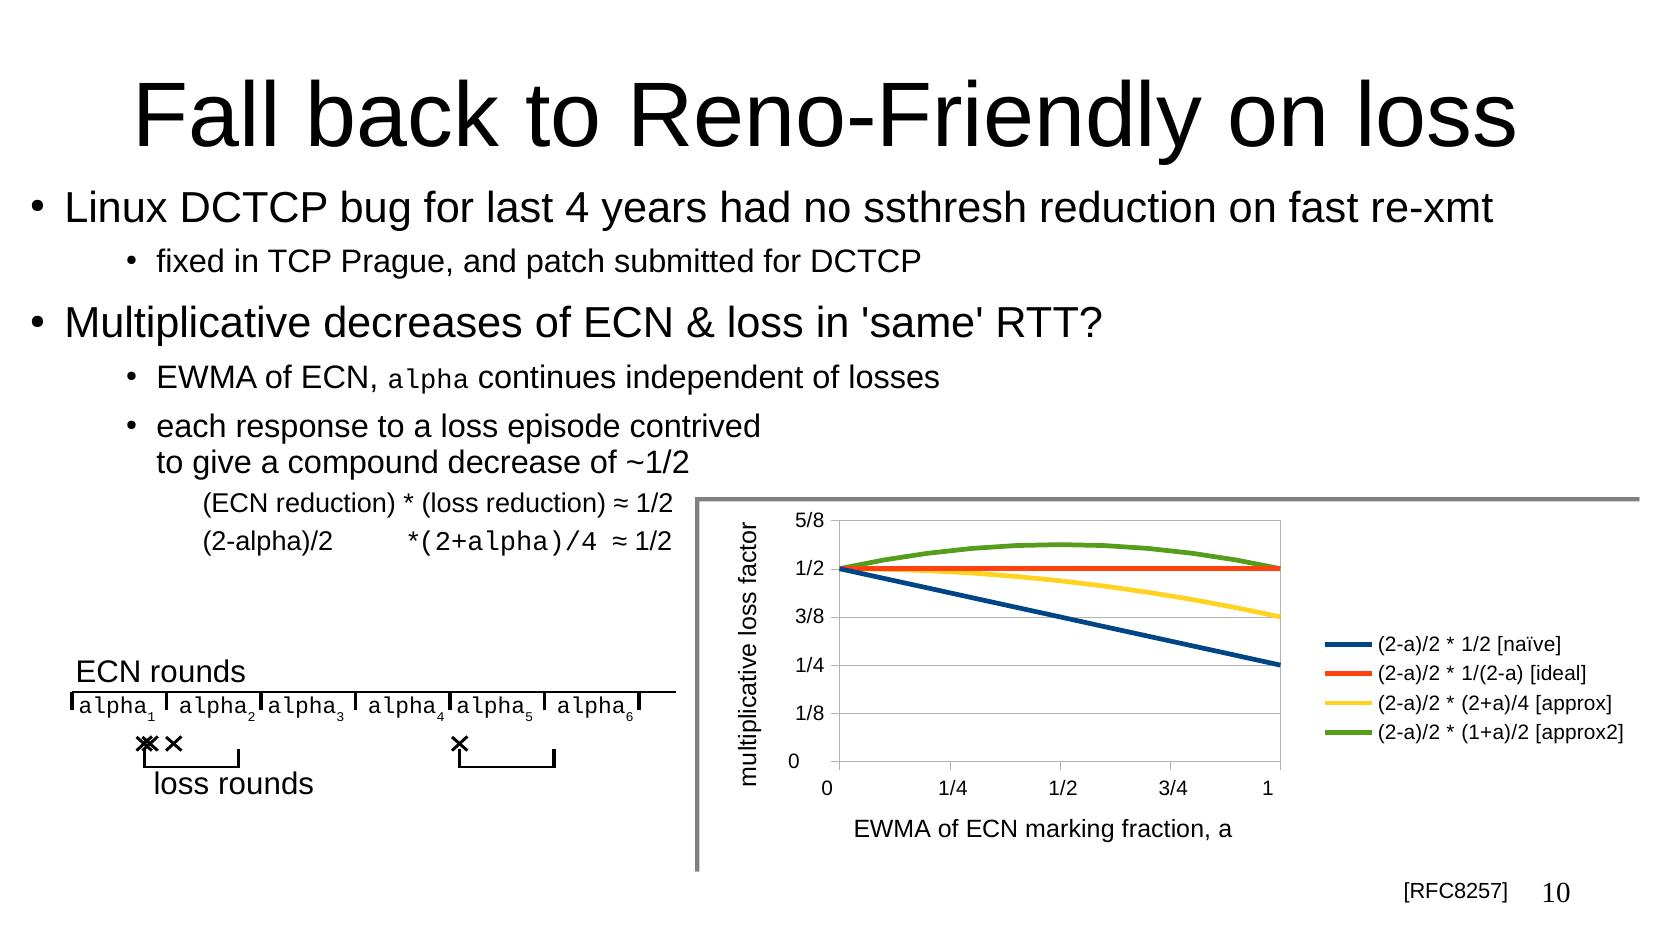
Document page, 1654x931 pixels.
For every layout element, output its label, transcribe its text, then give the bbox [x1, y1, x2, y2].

title Fall back to Reno-Friendly on loss [82, 37, 1571, 193]
picture [699, 501, 1645, 876]
text_box [RFC8257] [1212, 871, 1524, 911]
text_box alpha2 [164, 686, 252, 733]
text_box alpha6 [542, 686, 649, 733]
text_box ECN rounds [60, 646, 314, 697]
list Linux DCTCP bug for last 4 years had no ssthresh reduction on fast re-xmt fixed in TCP Prague, and patch submitted for DCTCP Multiplicative decreases of ECN & loss in 'same' RTT? EWMA of ECN, alpha continues independent of losses each response to a loss episode contrived to give a compound decrease of ~1/2 (ECN reduction) * (loss reduction) ≈ 1/2 (2-alpha)/2 *(2+alpha)/4 ≈ 1/2 [18, 182, 1507, 593]
text_box alpha3 [252, 686, 353, 733]
text_box alpha4 [353, 686, 441, 733]
text_box alpha5 [441, 686, 542, 733]
text_box alpha1 [63, 697, 164, 733]
text_box loss rounds [138, 758, 367, 809]
